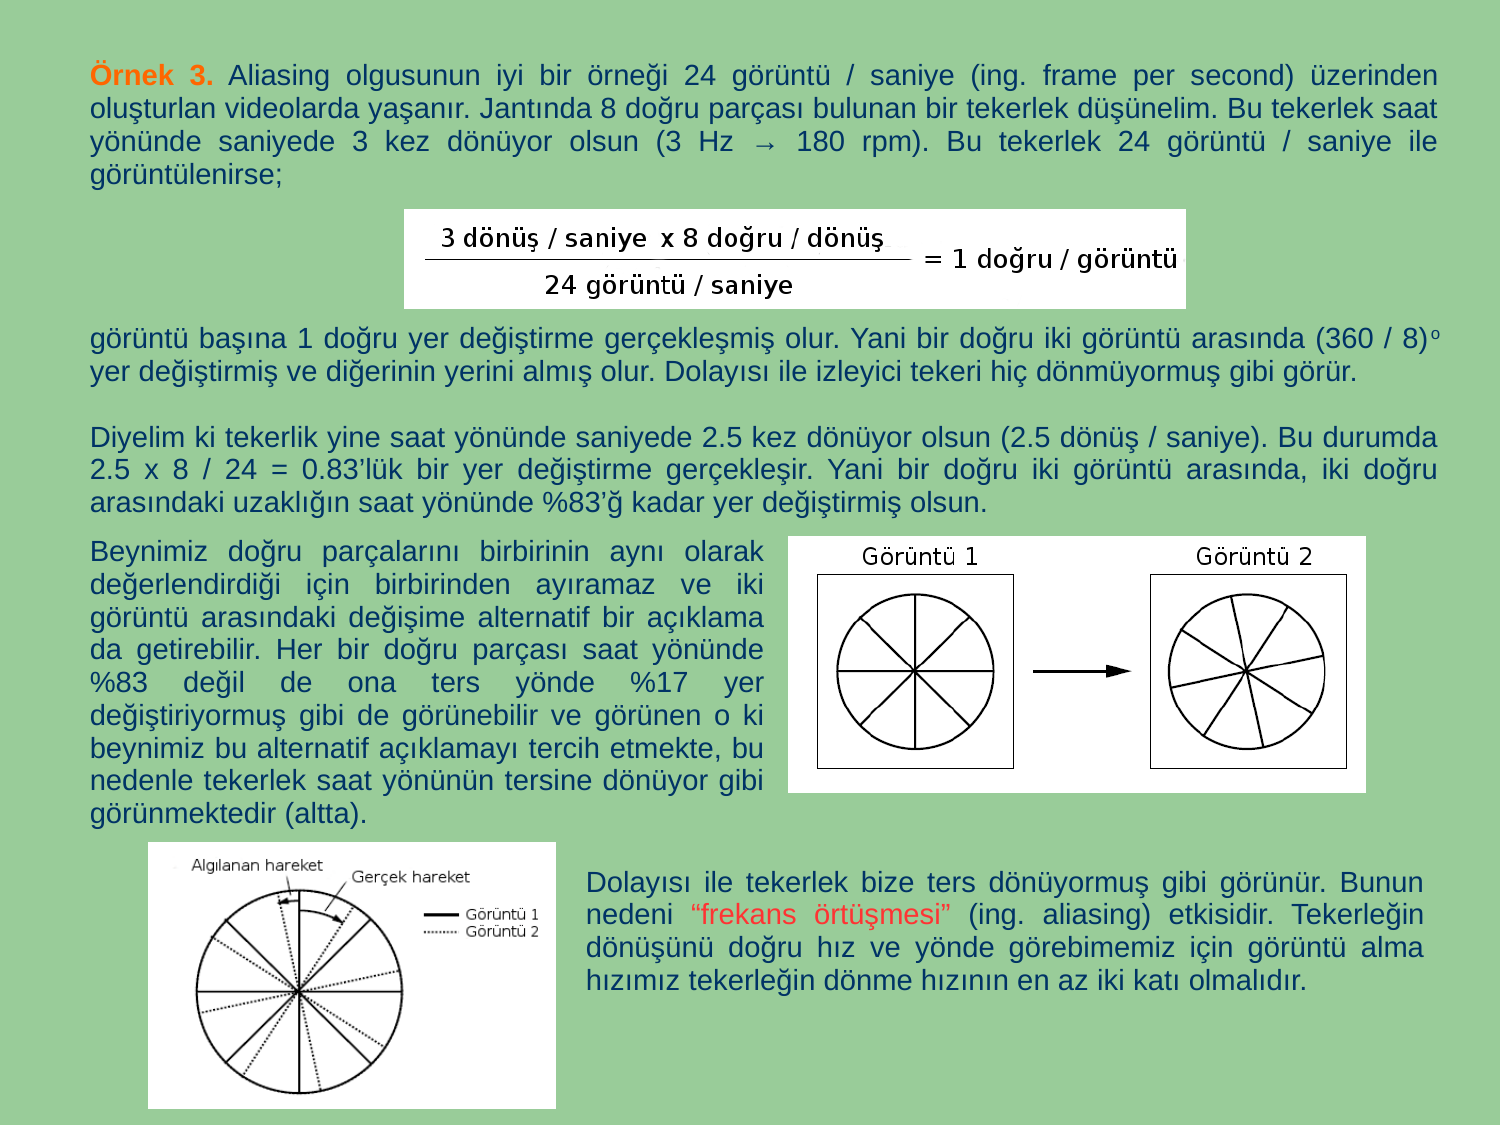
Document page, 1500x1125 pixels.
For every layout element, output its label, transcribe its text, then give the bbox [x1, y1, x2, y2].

text_box Beynimiz doğru parçalarını birbirinin aynı olarak değerlendirdiği için birbirinden ayıramaz ve iki görüntü arasındaki değişime alternatif bir açıklama da getirebilir. Her bir doğru parçası saat yönünde %83 değil de ona ters yönde %17 yer değiştiriyormuş gibi de görünebilir ve görünen o ki beynimiz bu alternatif açıklamayı tercih etmekte, bu nedenle tekerlek saat yönünün tersine dönüyor gibi görünmektedir (altta). [75, 527, 781, 838]
text_box Örnek 3. Aliasing olgusunun iyi bir örneği 24 görüntü / saniye (ing. frame per second) üzerinden oluşturlan videolarda yaşanır. Jantında 8 doğru parçası bulunan bir tekerlek düşünelim. Bu tekerlek saat yönünde saniyede 3 kez dönüyor olsun (3 Hz → 180 rpm). Bu tekerlek 24 görüntü / saniye ile görüntülenirse; [75, 51, 1456, 198]
picture [788, 536, 1366, 793]
text_box görüntü başına 1 doğru yer değiştirme gerçekleşmiş olur. Yani bir doğru iki görüntü arasında (360 / 8)o yer değiştirmiş ve diğerinin yerini almış olur. Dolayısı ile izleyici tekeri hiç dönmüyormuş gibi görür. Diyelim ki tekerlik yine saat yönünde saniyede 2.5 kez dönüyor olsun (2.5 dönüş / saniye). Bu durumda 2.5 x 8 / 24 = 0.83’lük bir yer değiştirme gerçekleşir. Yani bir doğru iki görüntü arasında, iki doğru arasındaki uzaklığın saat yönünde %83’ğ kadar yer değiştirmiş olsun. [75, 314, 1456, 527]
text_box Dolayısı ile tekerlek bize ters dönüyormuş gibi görünür. Bunun nedeni “frekans örtüşmesi” (ing. aliasing) etkisidir. Tekerleğin dönüşünü doğru hız ve yönde görebimemiz için görüntü alma hızımız tekerleğin dönme hızının en az iki katı olmalıdır. [571, 858, 1441, 1029]
picture [148, 842, 556, 1109]
picture [404, 209, 1186, 309]
